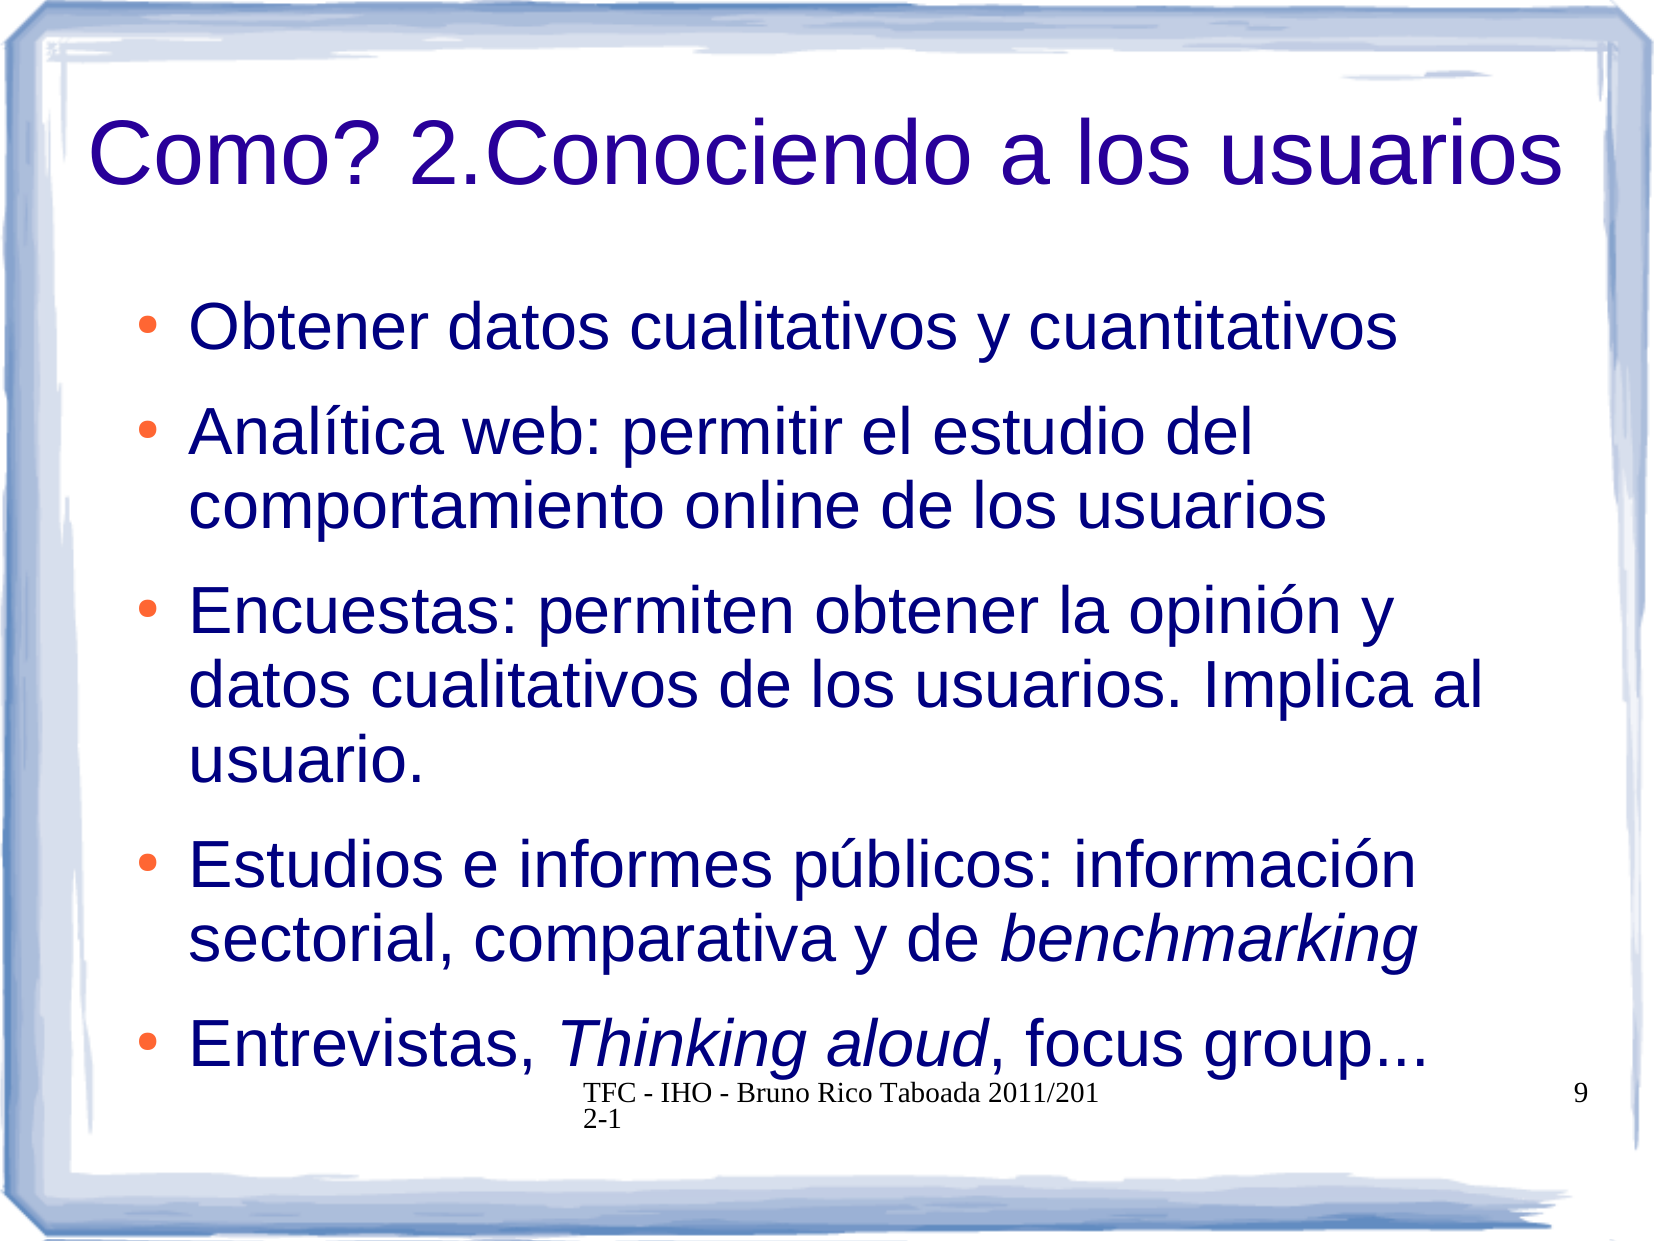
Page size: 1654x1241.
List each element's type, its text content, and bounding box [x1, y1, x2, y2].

title Como? 2.Conociendo a los usuarios [82, 49, 1571, 257]
picture [0, 0, 1654, 1241]
list Obtener datos cualitativos y cuantitativos Analítica web: permitir el estudio del comportamiento online de los usuarios Encuestas: permiten obtener la opinión y datos cualitativos de los usuarios. Implica al usuario. Estudios e informes públicos: información sectorial, comparativa y de benchmarking Entrevistas, Thinking aloud, focus group... [118, 289, 1571, 1131]
